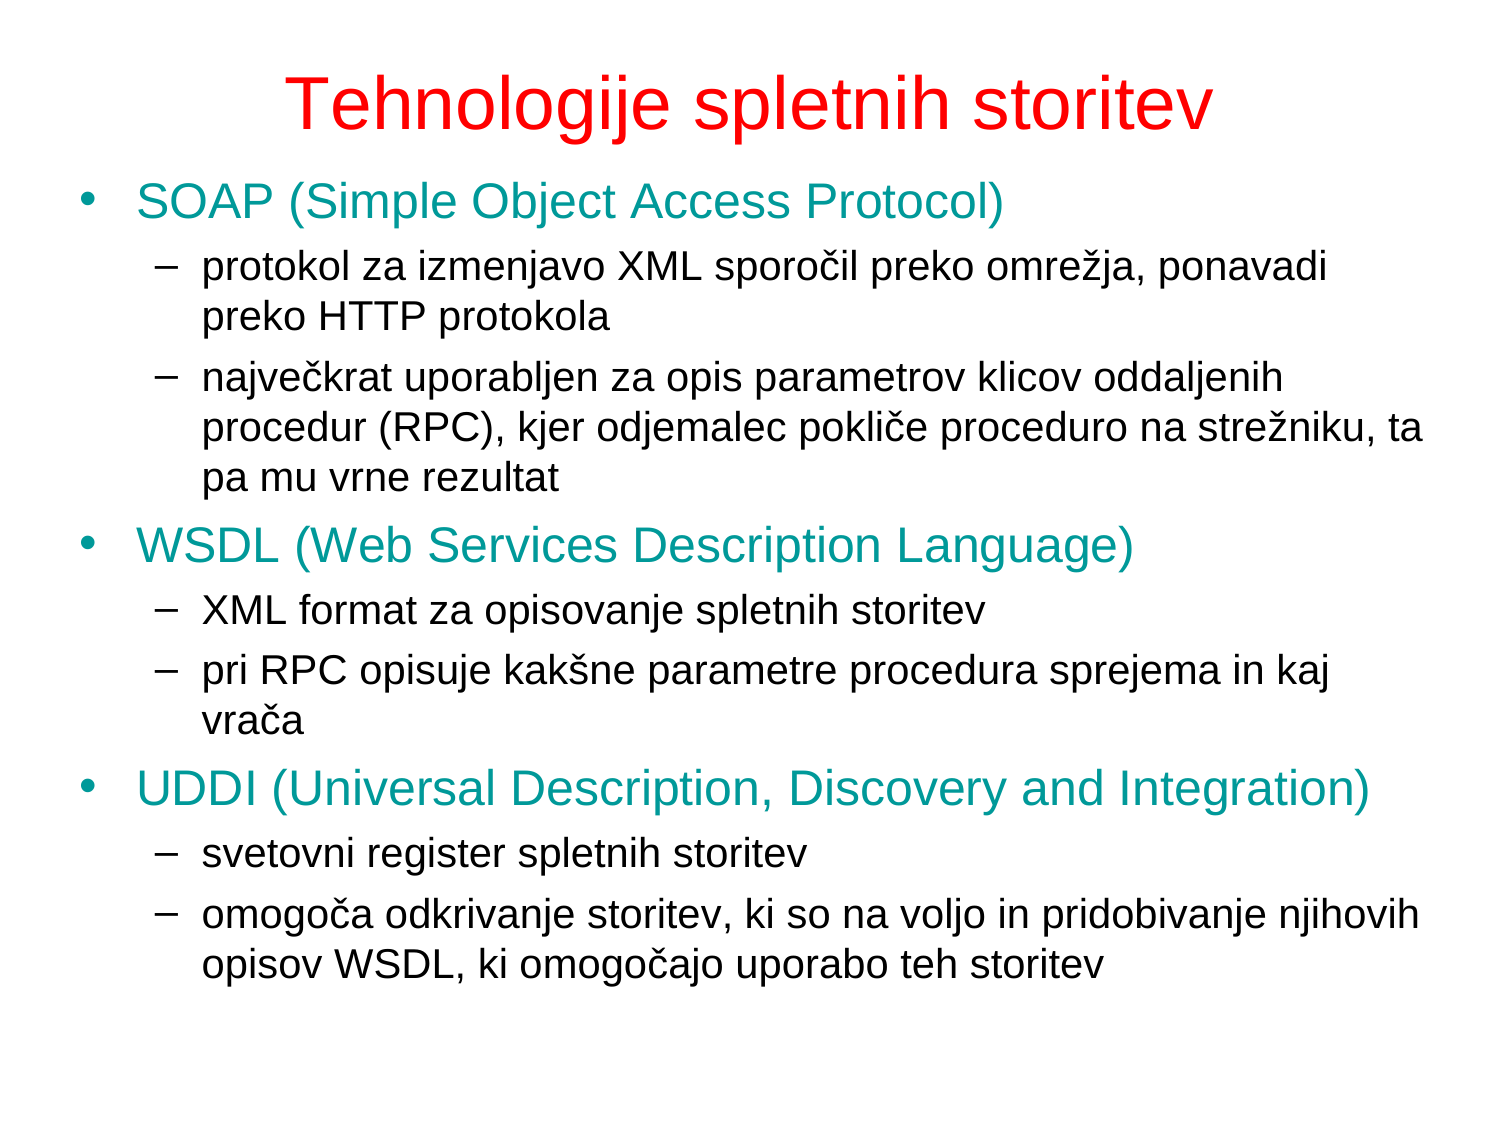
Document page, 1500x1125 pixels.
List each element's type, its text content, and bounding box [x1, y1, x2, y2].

list SOAP (Simple Object Access Protocol) protokol za izmenjavo XML sporočil preko omrežja, ponavadi preko HTTP protokola največkrat uporabljen za opis parametrov klicov oddaljenih procedur (RPC), kjer odjemalec pokliče proceduro na strežniku, ta pa mu vrne rezultat WSDL (Web Services Description Language) XML format za opisovanje spletnih storitev pri RPC opisuje kakšne parametre procedura sprejema in kaj vrača UDDI (Universal Description, Discovery and Integration) svetovni register spletnih storitev omogoča odkrivanje storitev, ki so na voljo in pridobivanje njihovih opisov WSDL, ki omogočajo uporabo teh storitev [64, 160, 1450, 1054]
title Tehnologije spletnih storitev [0, 31, 1500, 169]
